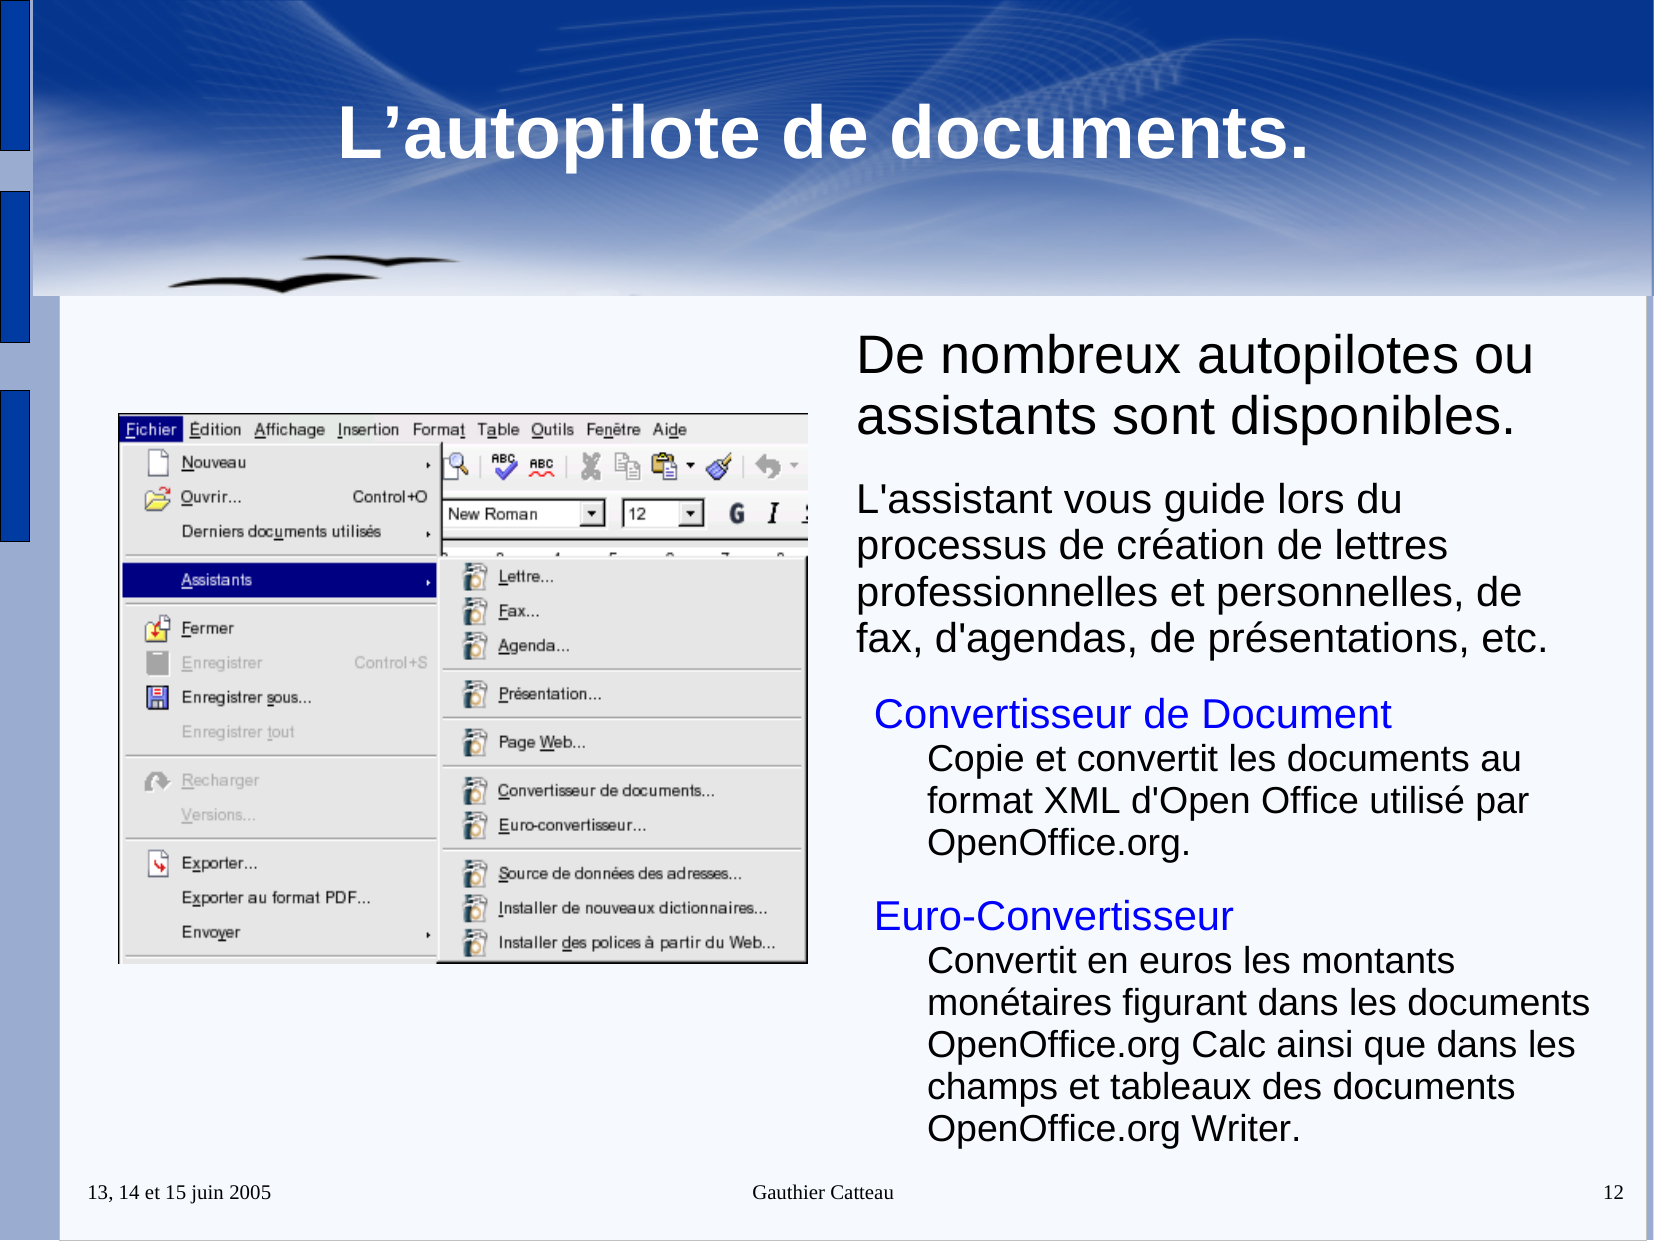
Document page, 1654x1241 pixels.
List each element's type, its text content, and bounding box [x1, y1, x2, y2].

picture [33, 0, 1654, 296]
list De nombreux autopilotes ou assistants sont disponibles. L'assistant vous guide lors du processus de création de lettres professionnelles et personnelles, de fax, d'agendas, de présentations, etc. Convertisseur de Document Copie et convertit les documents au format XML d'Open Office utilisé par OpenOffice.org. Euro-Convertisseur Convertit en euros les montants monétaires figurant dans les documents OpenOffice.org Calc ainsi que dans les champs et tableaux des documents OpenOffice.org Writer. [856, 324, 1595, 1152]
title L’autopilote de documents. [118, 29, 1531, 237]
picture [118, 413, 808, 964]
